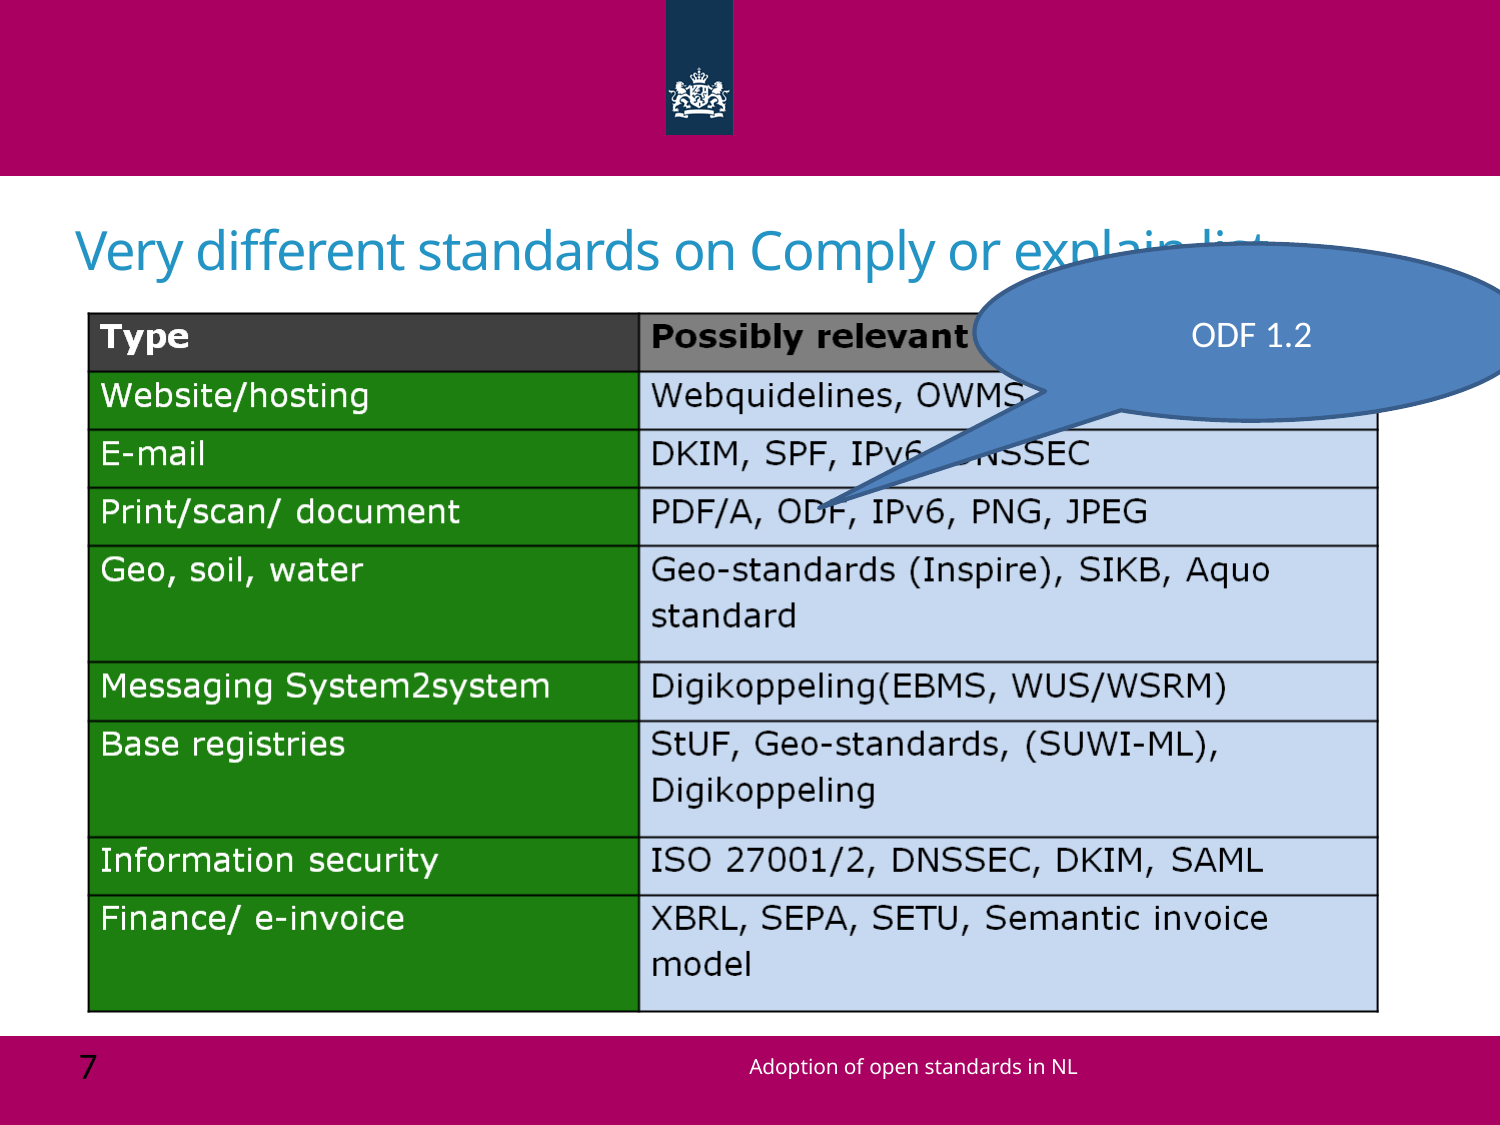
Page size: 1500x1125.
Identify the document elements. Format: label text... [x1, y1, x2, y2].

title Very different standards on Comply or explain list [60, 202, 1424, 297]
text_box ODF 1.2 [818, 243, 1500, 509]
text_box <getal> [63, 1043, 181, 1104]
text_box Adoption of open standards in NL [734, 1044, 1418, 1092]
picture [77, 301, 1389, 1024]
picture [666, 0, 734, 135]
